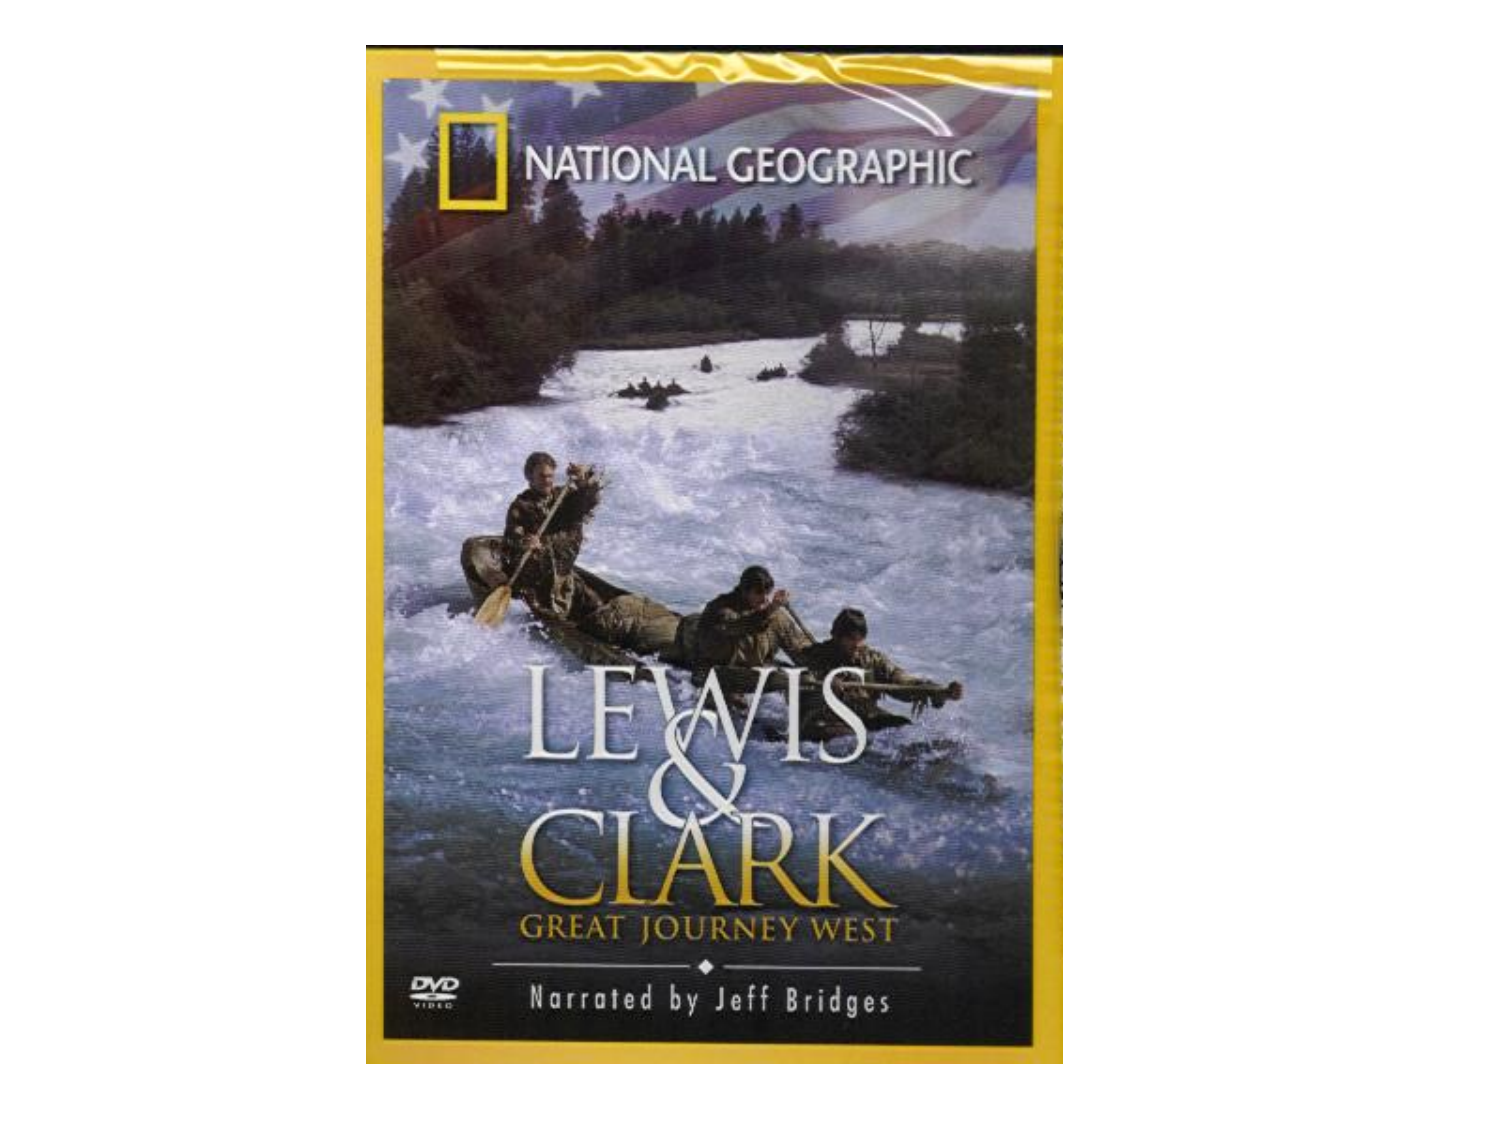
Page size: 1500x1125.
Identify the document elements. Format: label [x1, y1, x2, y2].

picture [366, 45, 1063, 1064]
